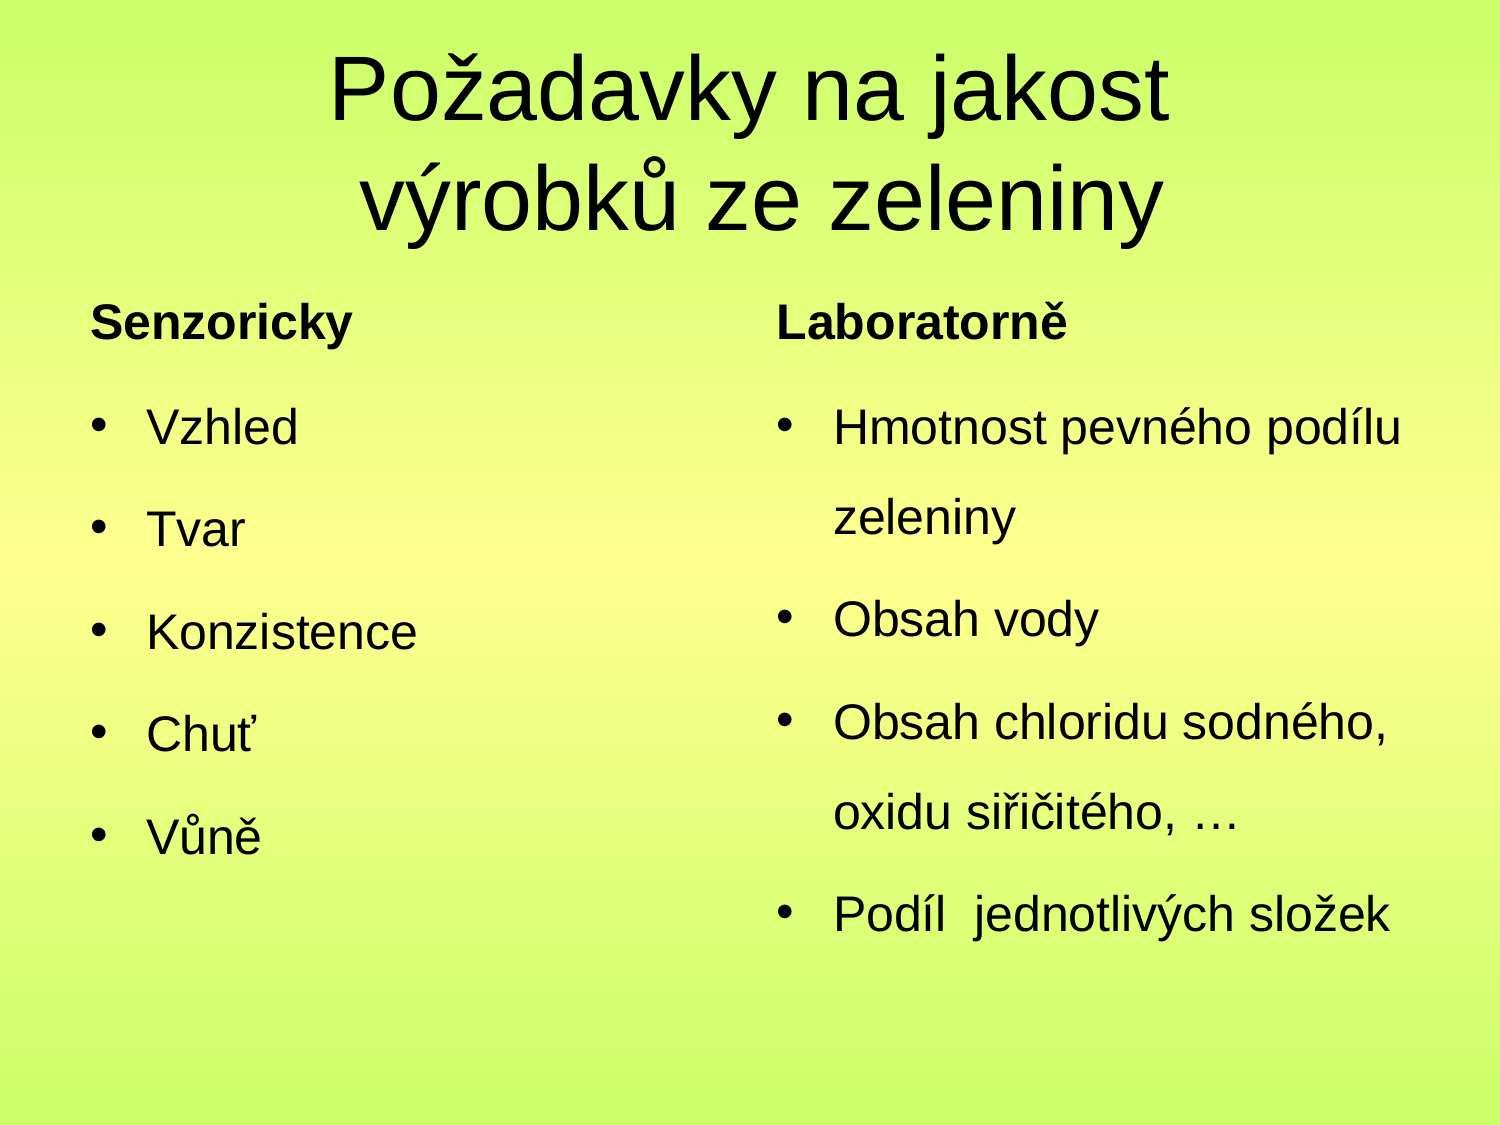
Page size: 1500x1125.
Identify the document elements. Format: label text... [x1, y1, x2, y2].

list Laboratorně [761, 251, 1425, 356]
list Vzhled Tvar Konzistence Chuť Vůně [74, 356, 738, 1006]
list Hmotnost pevného podílu zeleniny Obsah vody Obsah chloridu sodného, oxidu siřičitého, … Podíl jednotlivých složek [761, 356, 1425, 1006]
title Požadavky na jakost výrobků ze zeleniny [75, 21, 1426, 257]
list Senzoricky [74, 251, 738, 356]
